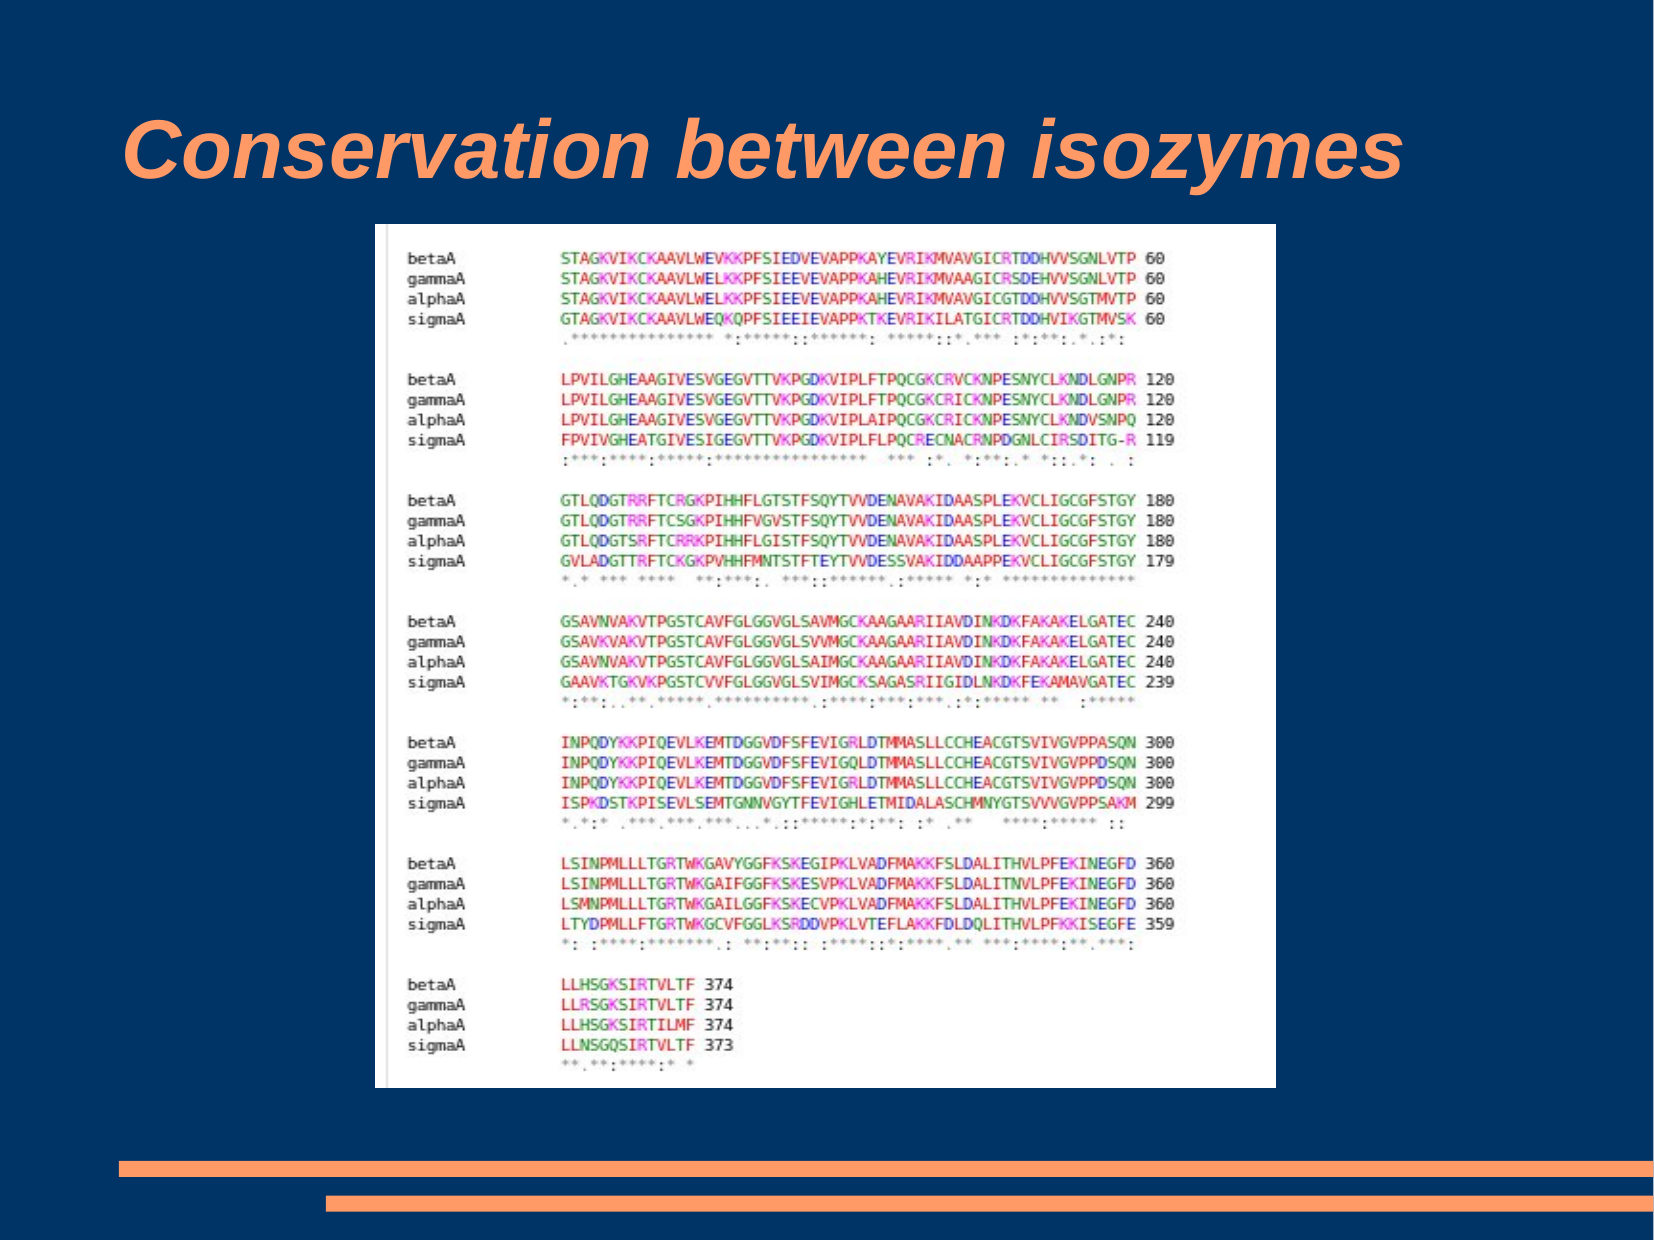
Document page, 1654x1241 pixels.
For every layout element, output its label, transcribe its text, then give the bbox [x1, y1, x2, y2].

title Conservation between isozymes [121, 46, 1534, 254]
picture [375, 224, 1276, 1088]
